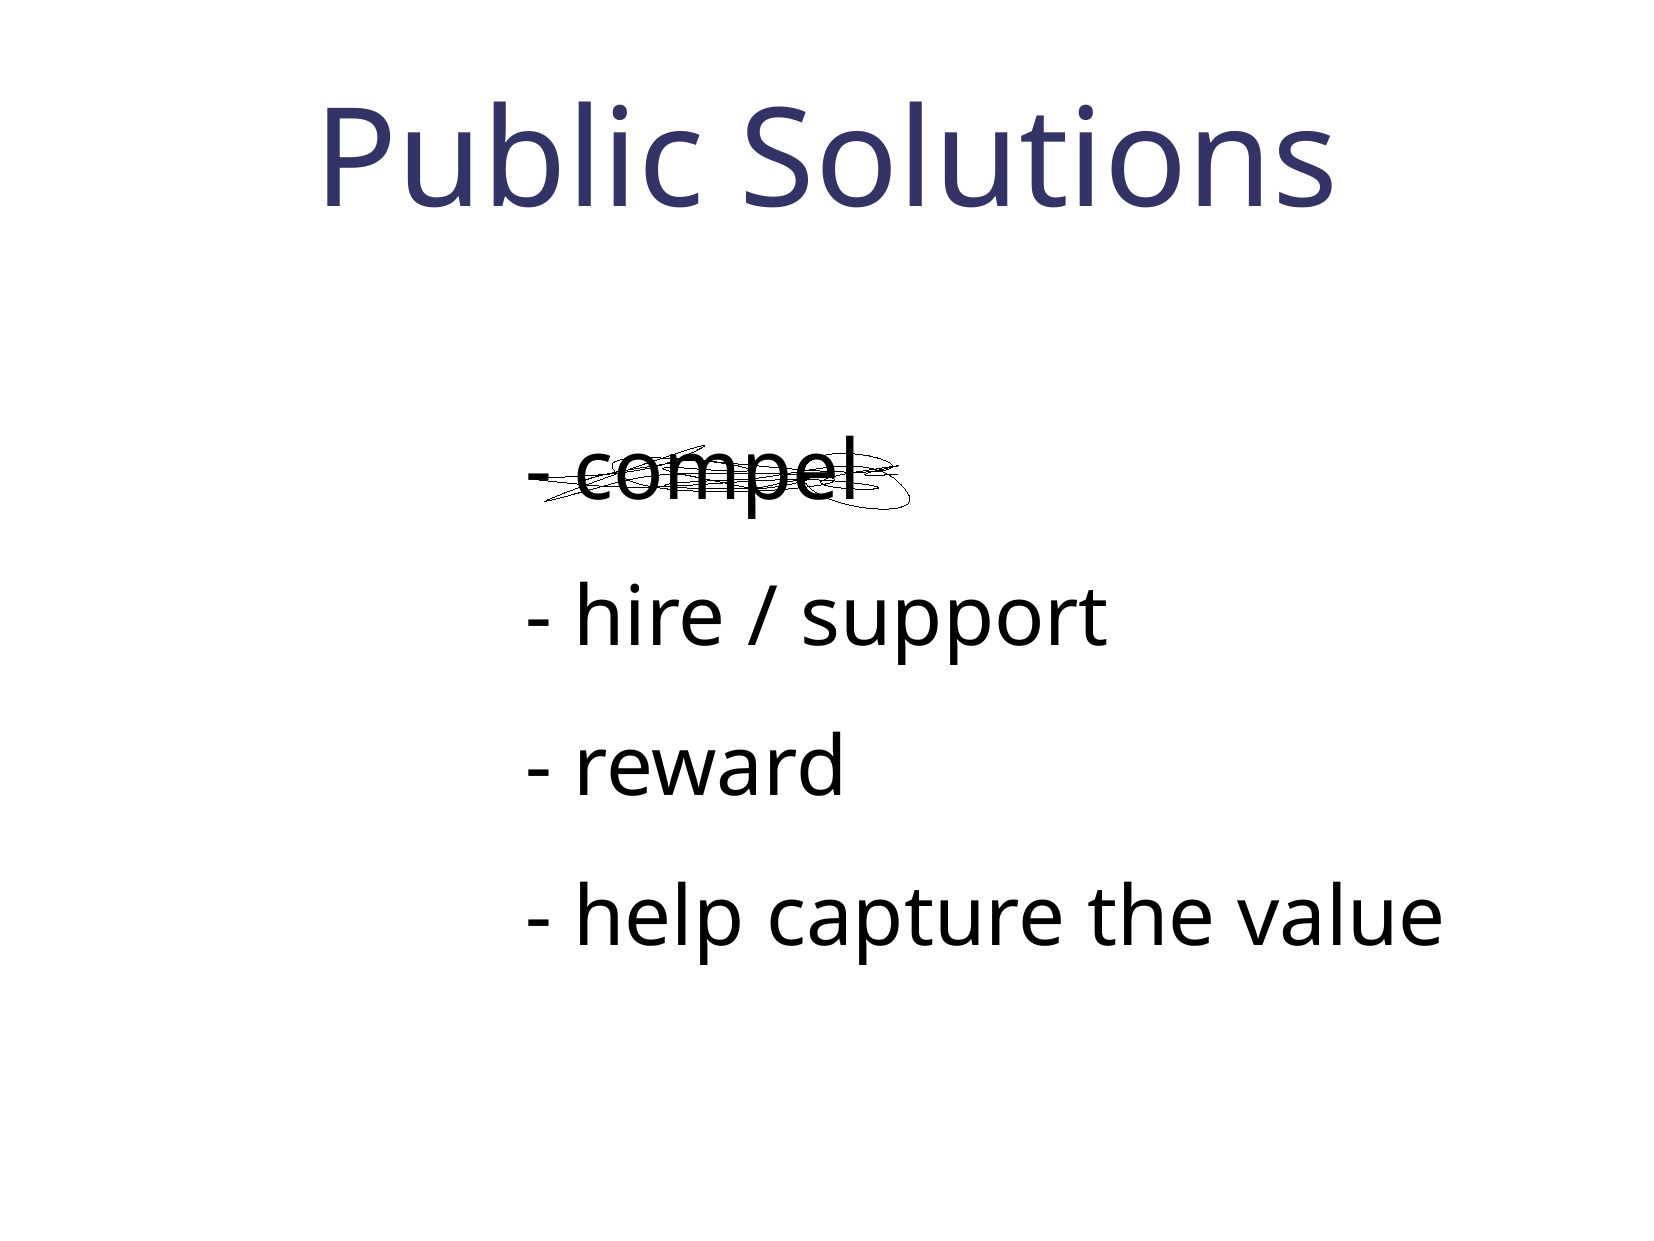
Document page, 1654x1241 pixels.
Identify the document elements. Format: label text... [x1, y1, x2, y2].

text_box - reward [525, 712, 1366, 814]
text_box - help capture the value [525, 862, 1576, 964]
subtitle - compel [525, 410, 1351, 526]
title Public Solutions [82, 56, 1571, 250]
text_box - hire / support [525, 562, 1366, 664]
